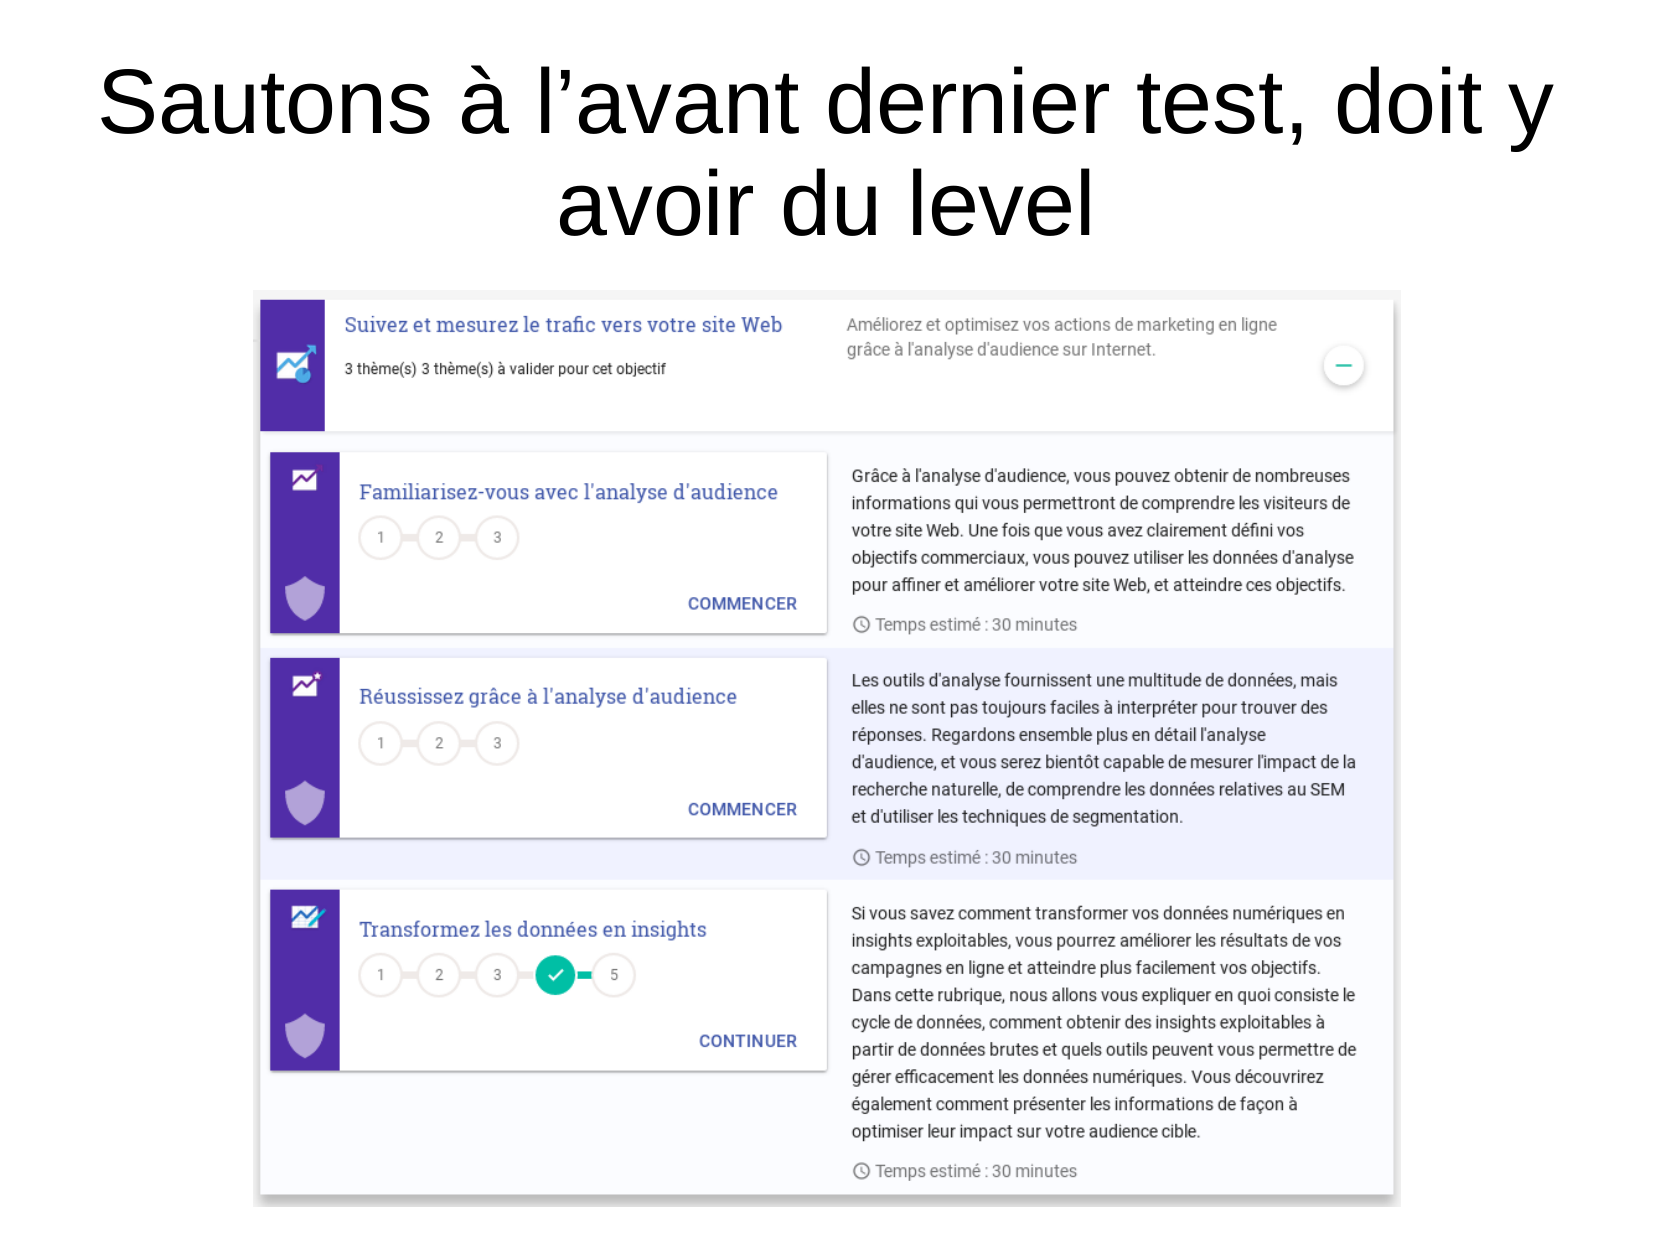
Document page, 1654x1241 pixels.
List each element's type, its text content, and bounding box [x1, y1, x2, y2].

title Sautons à l’avant dernier test, doit y avoir du level [82, 49, 1571, 257]
picture [253, 290, 1401, 1207]
